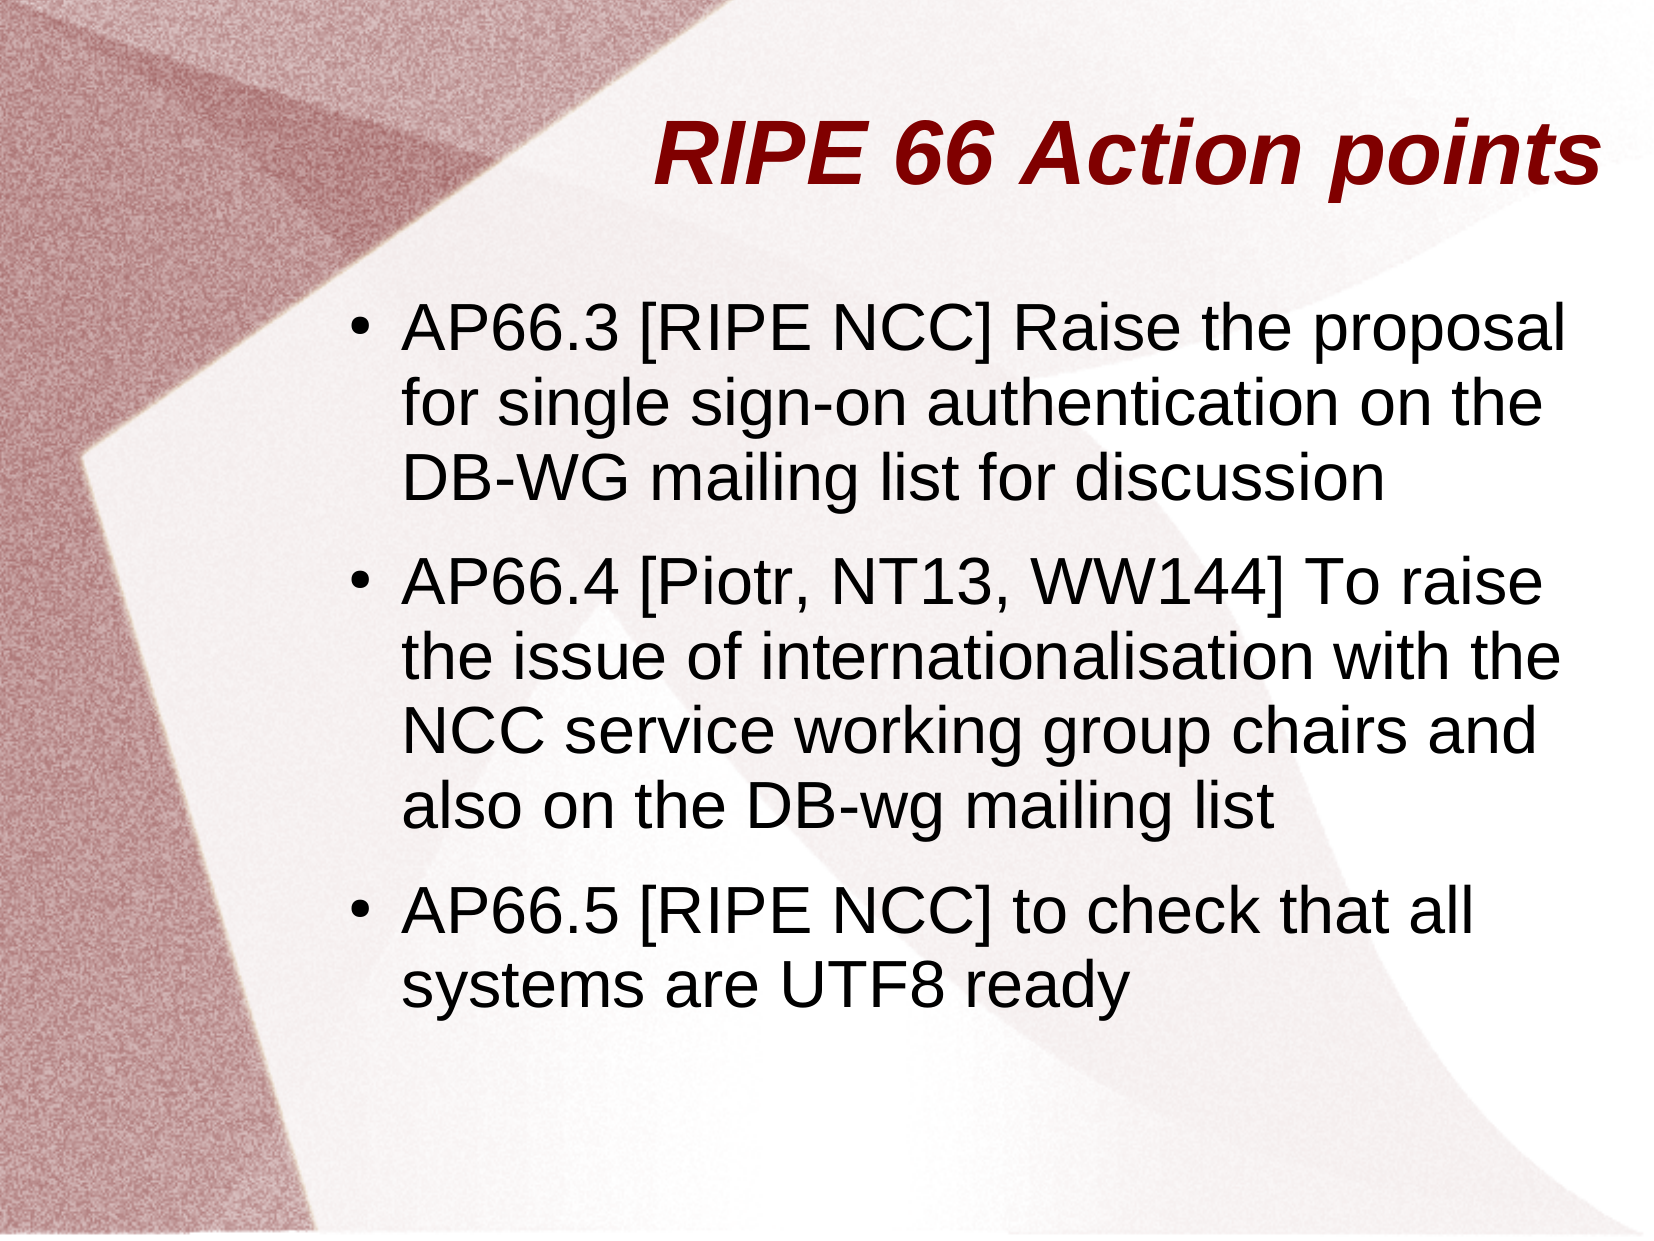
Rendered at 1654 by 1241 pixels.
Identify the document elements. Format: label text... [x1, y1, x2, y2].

picture [0, 0, 1654, 1241]
list AP66.3 [RIPE NCC] Raise the proposal for single sign-on authentication on the DB-WG mailing list for discussion AP66.4 [Piotr, NT13, WW144] To raise the issue of internationalisation with the NCC service working group chairs and also on the DB-wg mailing list AP66.5 [RIPE NCC] to check that all systems are UTF8 ready [330, 290, 1607, 1127]
title RIPE 66 Action points [596, 56, 1607, 250]
